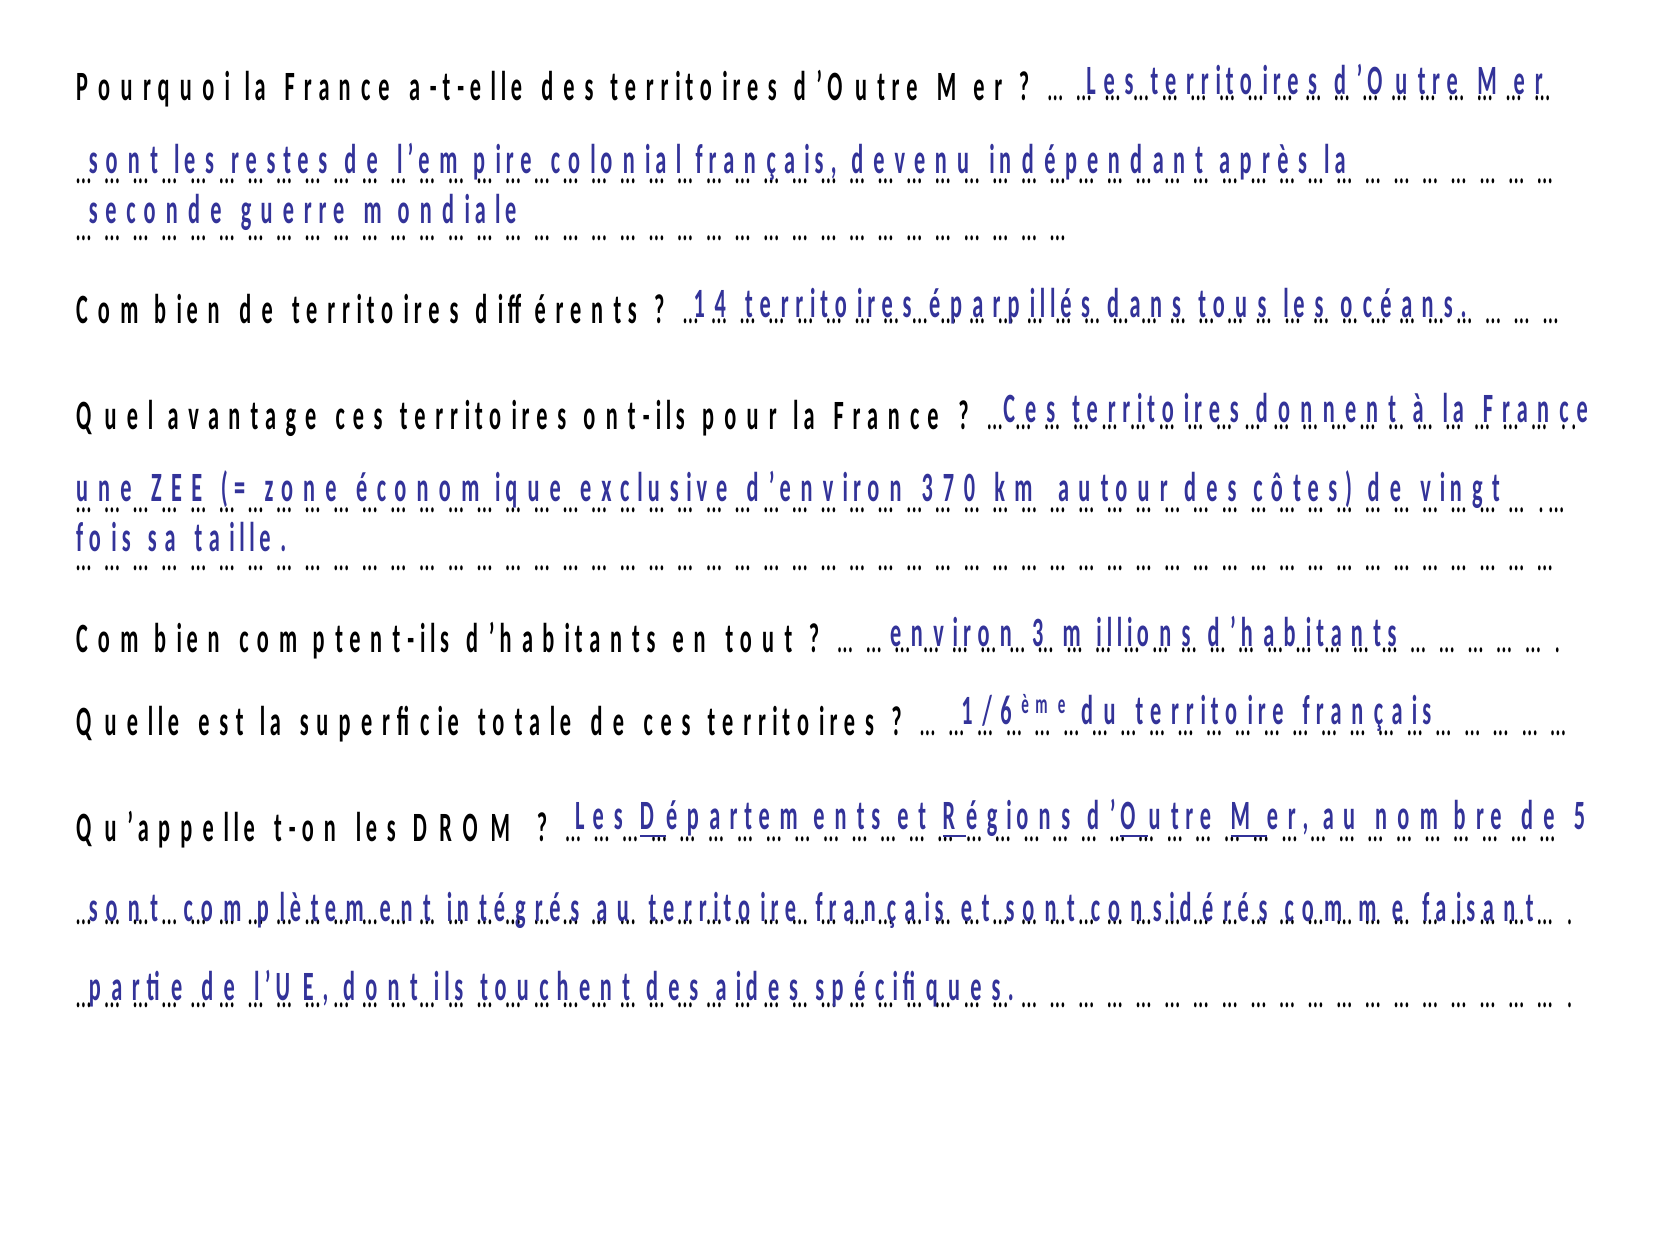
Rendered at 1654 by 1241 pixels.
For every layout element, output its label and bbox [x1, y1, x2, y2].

picture [59, 47, 1626, 1205]
